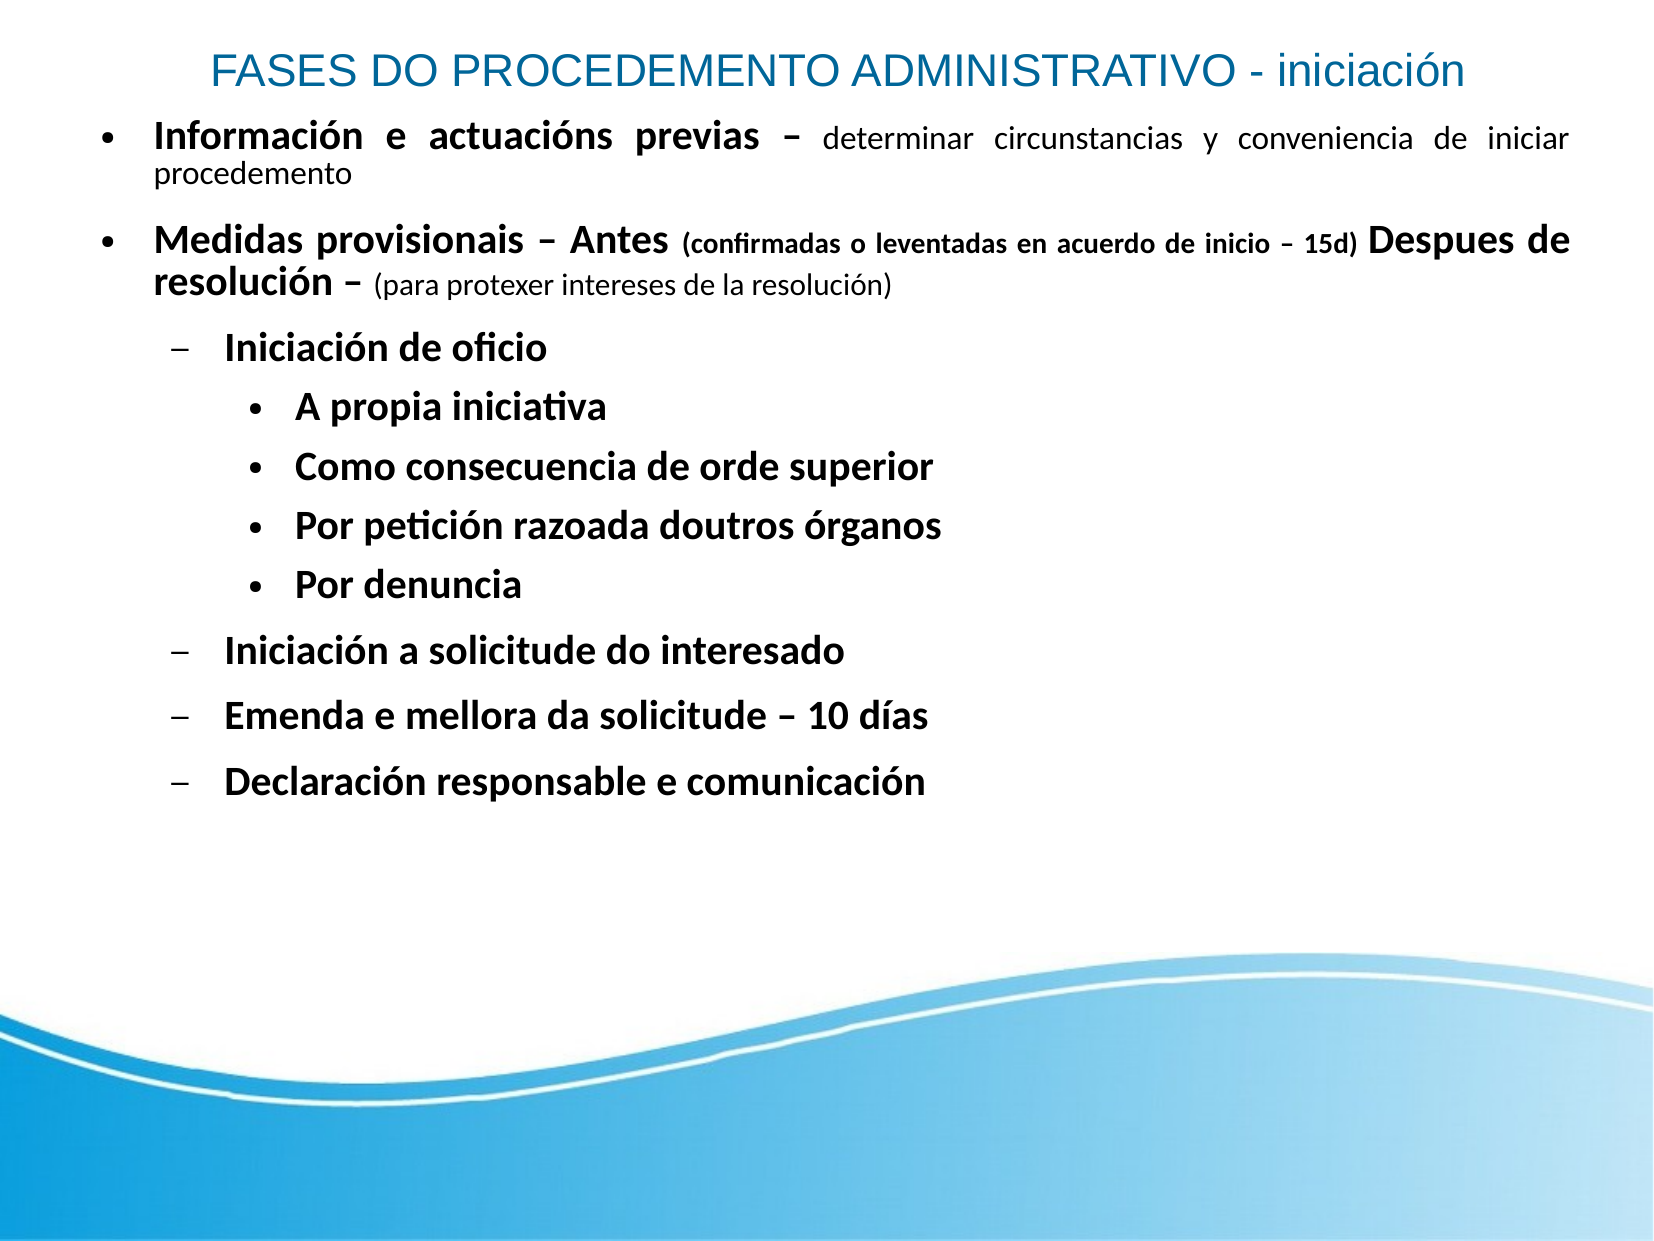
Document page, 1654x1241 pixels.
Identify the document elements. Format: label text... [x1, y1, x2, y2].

title FASES DO PROCEDEMENTO ADMINISTRATIVO - iniciación [94, 23, 1583, 119]
list Información e actuacións previas – determinar circunstancias y conveniencia de iniciar procedemento Medidas provisionais – Antes (confirmadas o leventadas en acuerdo de inicio – 15d) Despues de resolución – (para protexer intereses de la resolución) Iniciación de oficio A propia iniciativa Como consecuencia de orde superior Por petición razoada doutros órganos Por denuncia Iniciación a solicitude do interesado Emenda e mellora da solicitude – 10 días Declaración responsable e comunicación [82, 118, 1571, 1010]
picture [0, 952, 1654, 1241]
